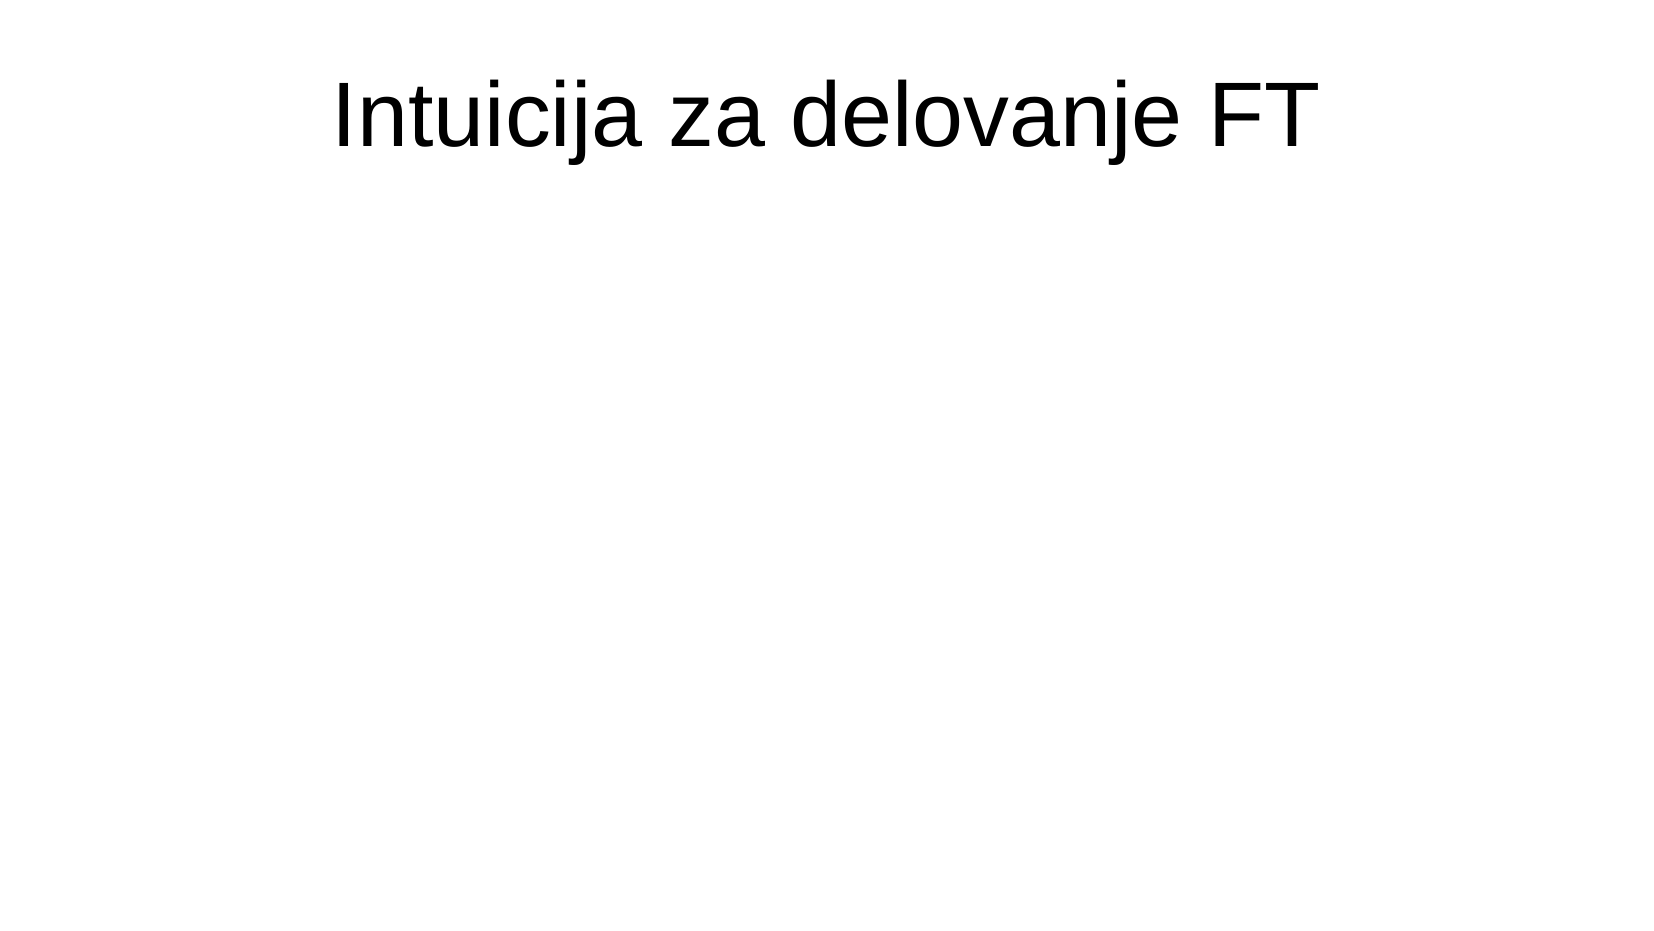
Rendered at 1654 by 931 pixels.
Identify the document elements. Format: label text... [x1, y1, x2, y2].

title Intuicija za delovanje FT [82, 37, 1571, 193]
